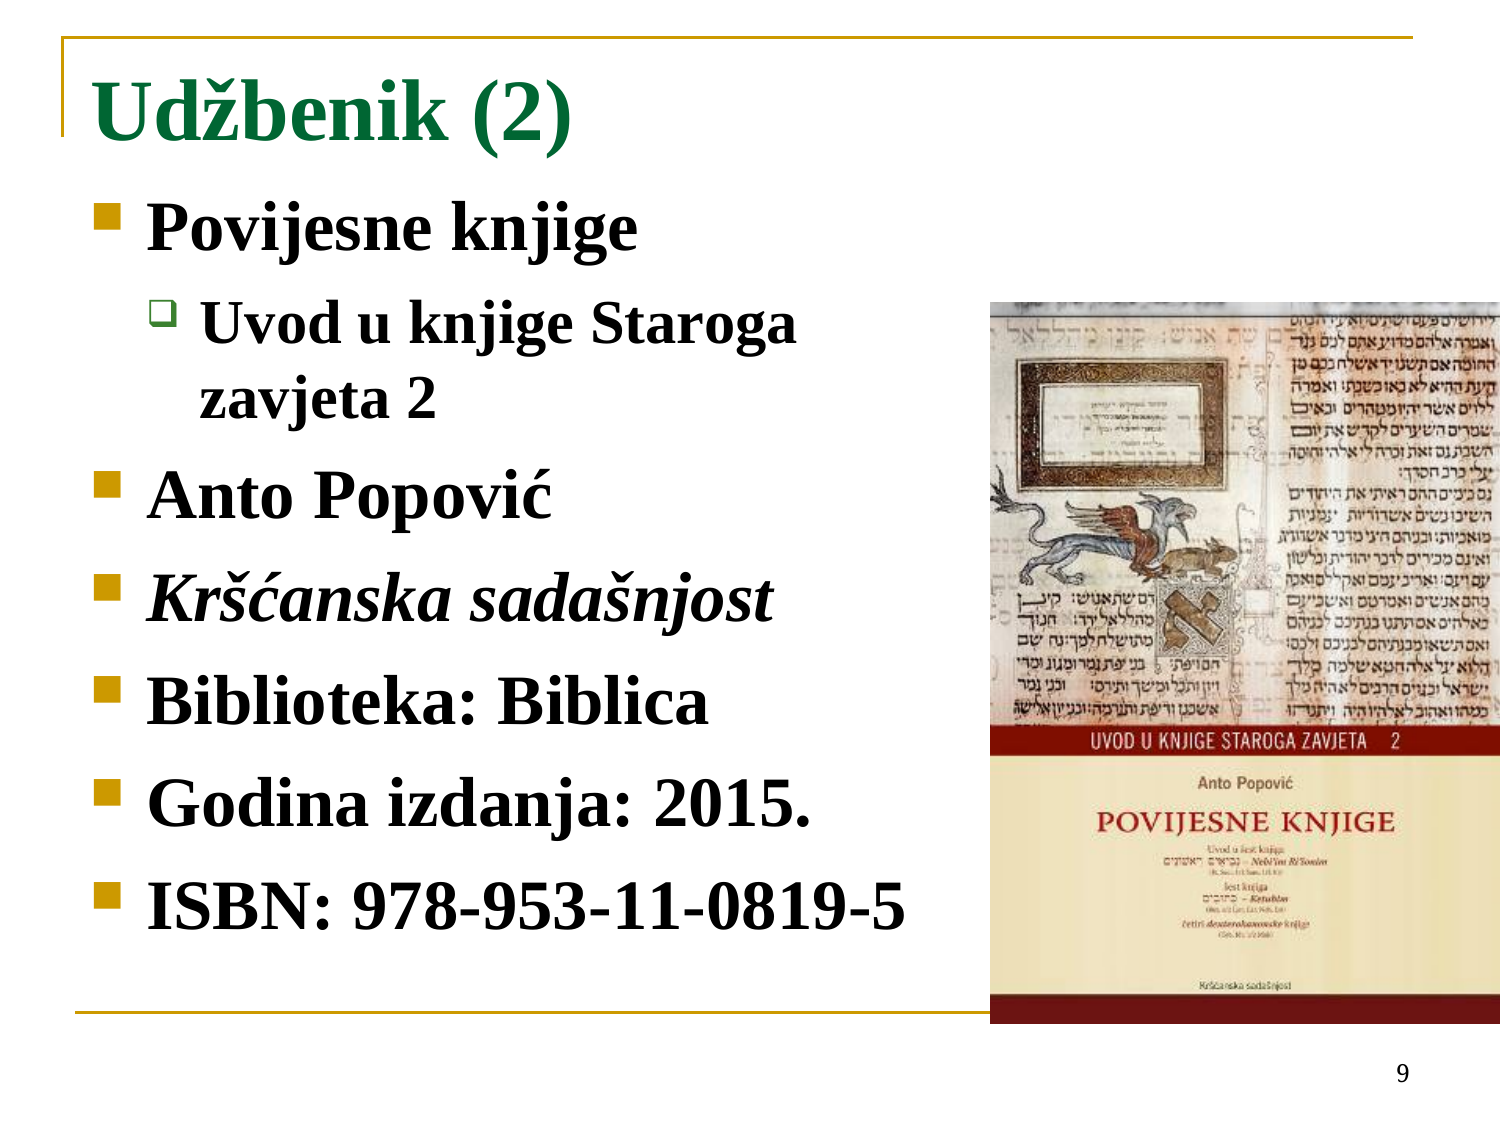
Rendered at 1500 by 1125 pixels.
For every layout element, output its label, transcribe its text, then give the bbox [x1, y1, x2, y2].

text_box <number> [1074, 1024, 1426, 1100]
list Povijesne knjige Uvod u knjige Staroga zavjeta 2 Anto Popović Kršćanska sadašnjost Biblioteka: Biblica Godina izdanja: 2015. ISBN: 978-953-11-0819-5 [74, 172, 975, 1006]
title Udžbenik (2) [75, 45, 1426, 233]
picture [990, 302, 1500, 1024]
